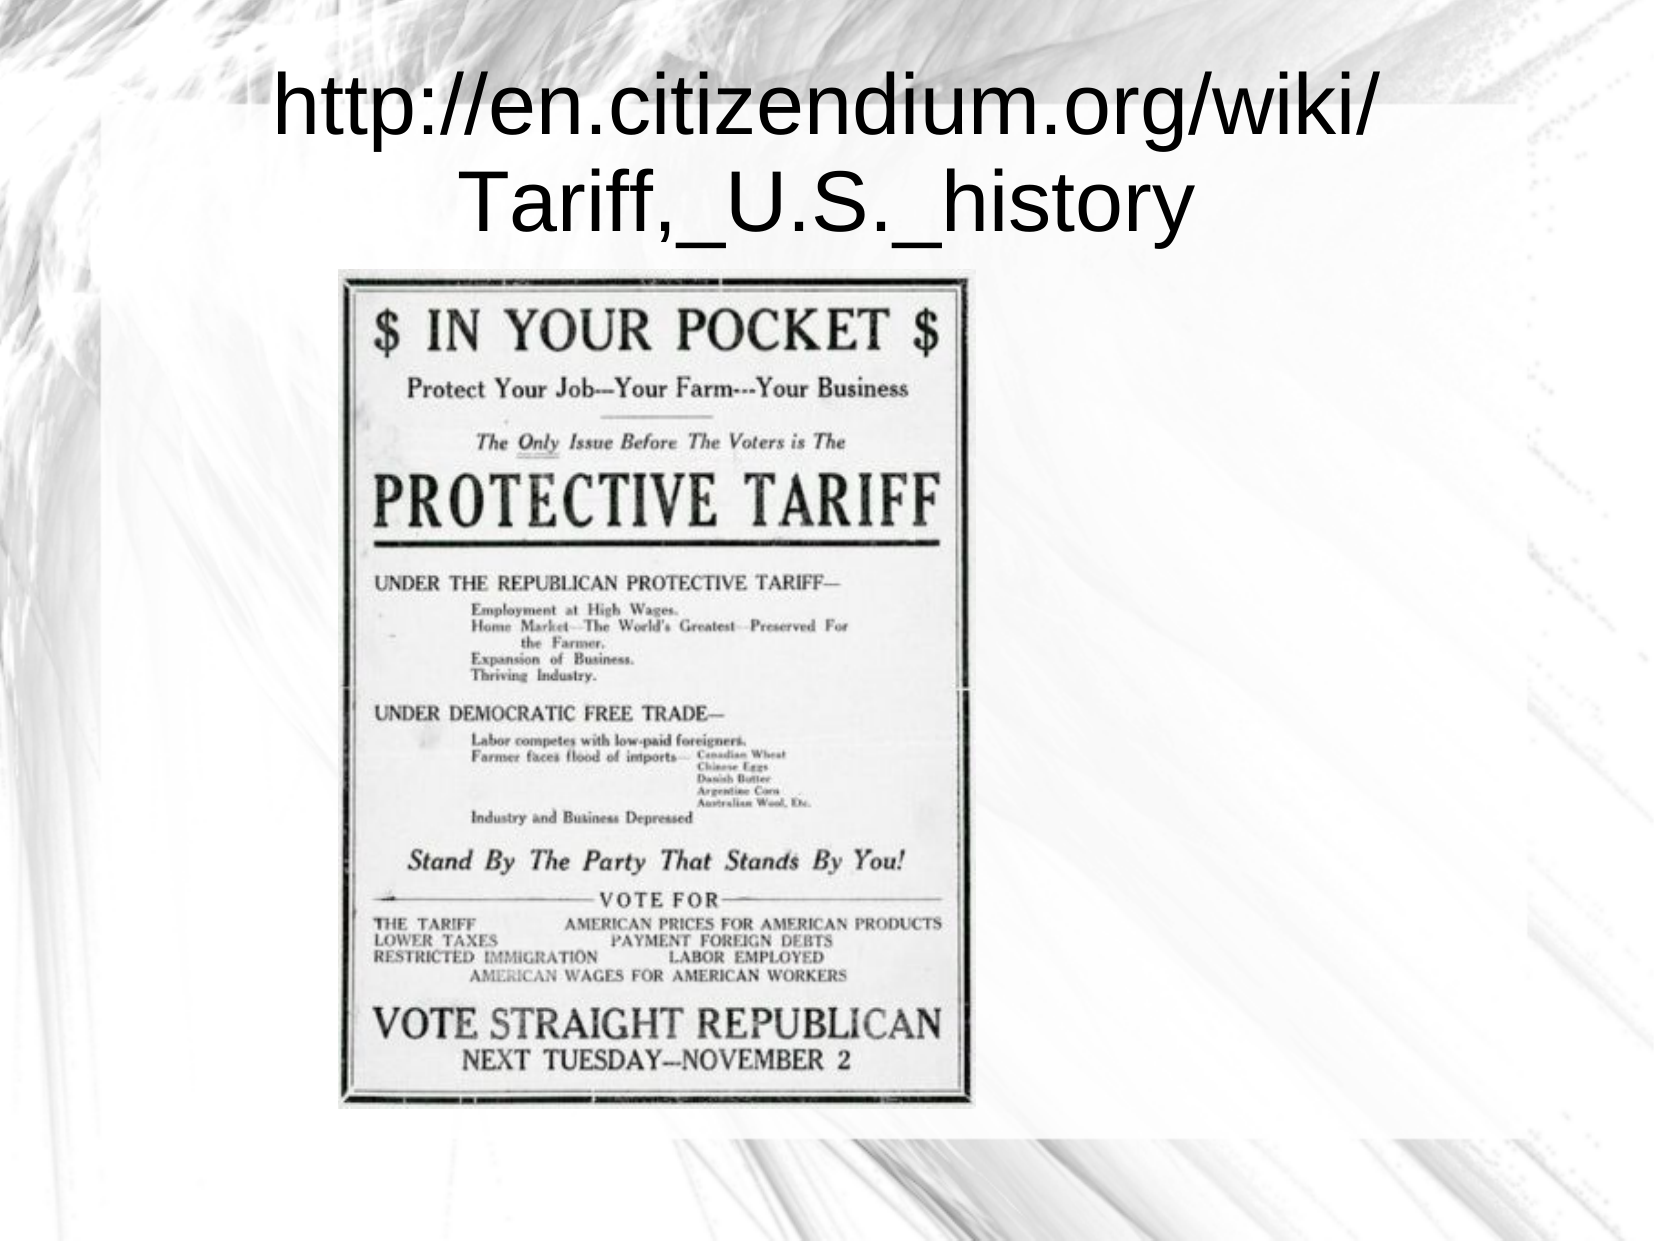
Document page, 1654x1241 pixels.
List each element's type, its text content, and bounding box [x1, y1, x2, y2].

picture [0, 0, 1654, 1241]
title http://en.citizendium.org/wiki/Tariff,_U.S._history [82, 49, 1571, 257]
